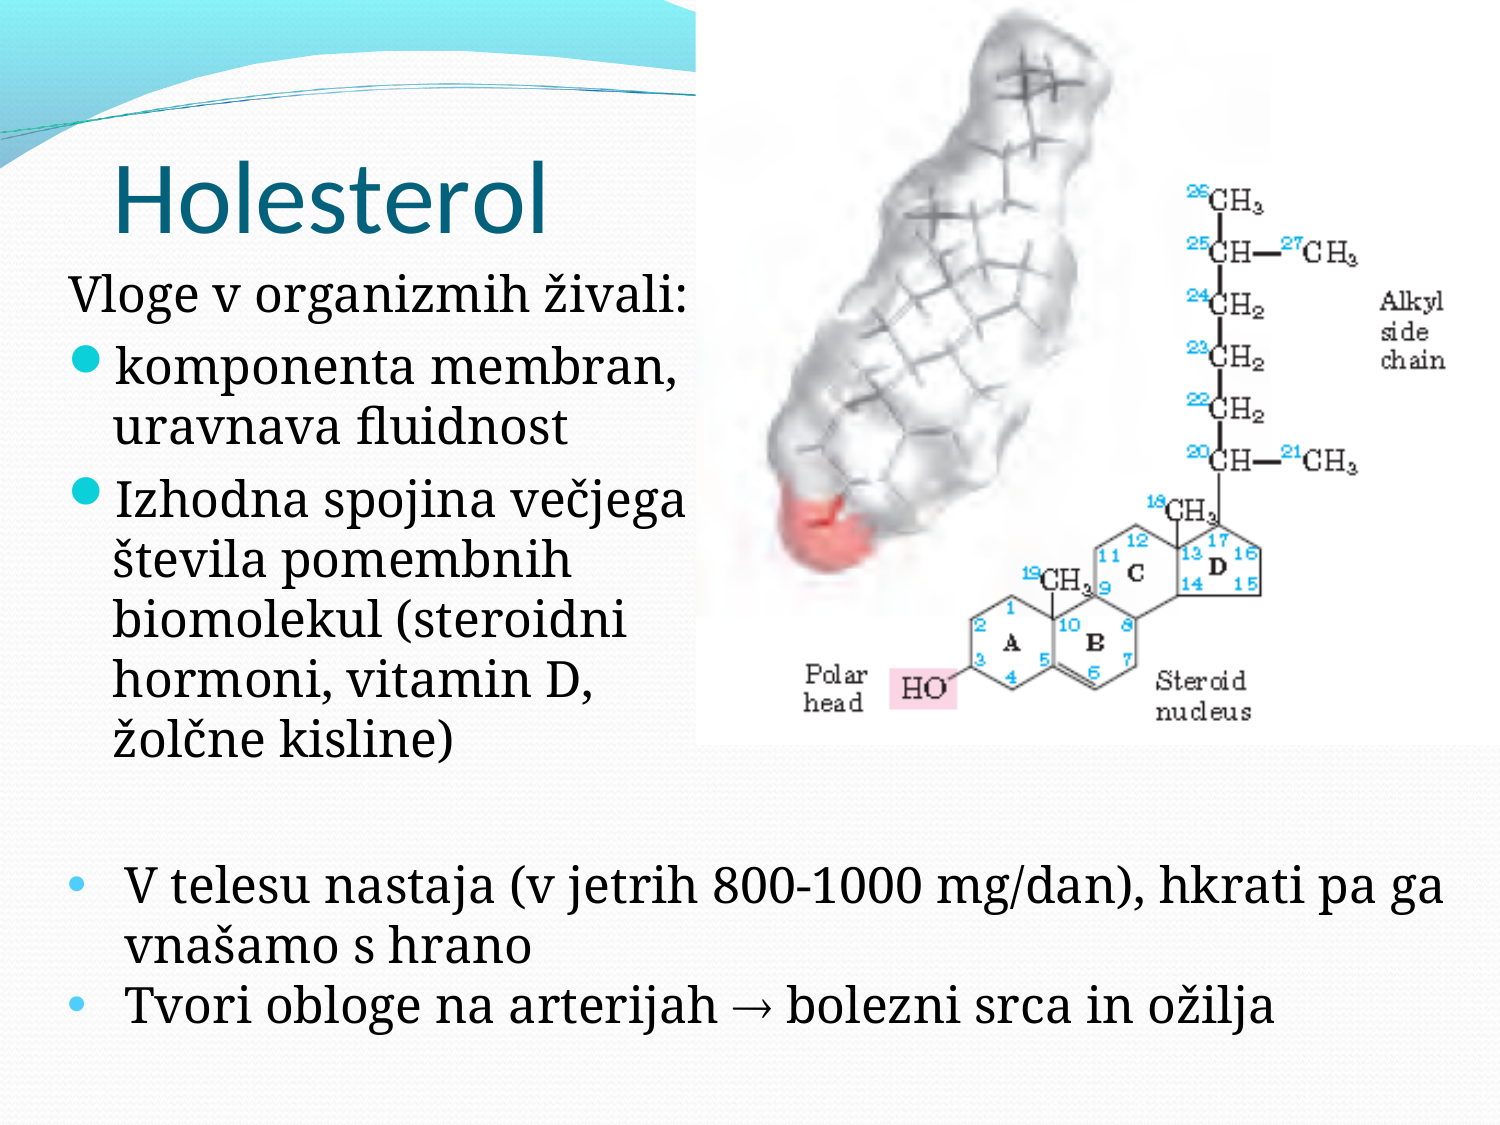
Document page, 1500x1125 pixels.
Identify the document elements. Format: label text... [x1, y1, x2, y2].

text_box V telesu nastaja (v jetrih 800-1000 mg/dan), hkrati pa ga vnašamo s hrano Tvori obloge na arterijah  bolezni srca in ožilja [53, 846, 1483, 1102]
list Vloge v organizmih živali: komponenta membran, uravnava fluidnost Izhodna spojina večjega števila pomembnih biomolekul (steroidni hormoni, vitamin D, žolčne kisline) [53, 254, 717, 846]
title Holesterol [112, 66, 695, 254]
picture [0, 0, 1500, 1125]
